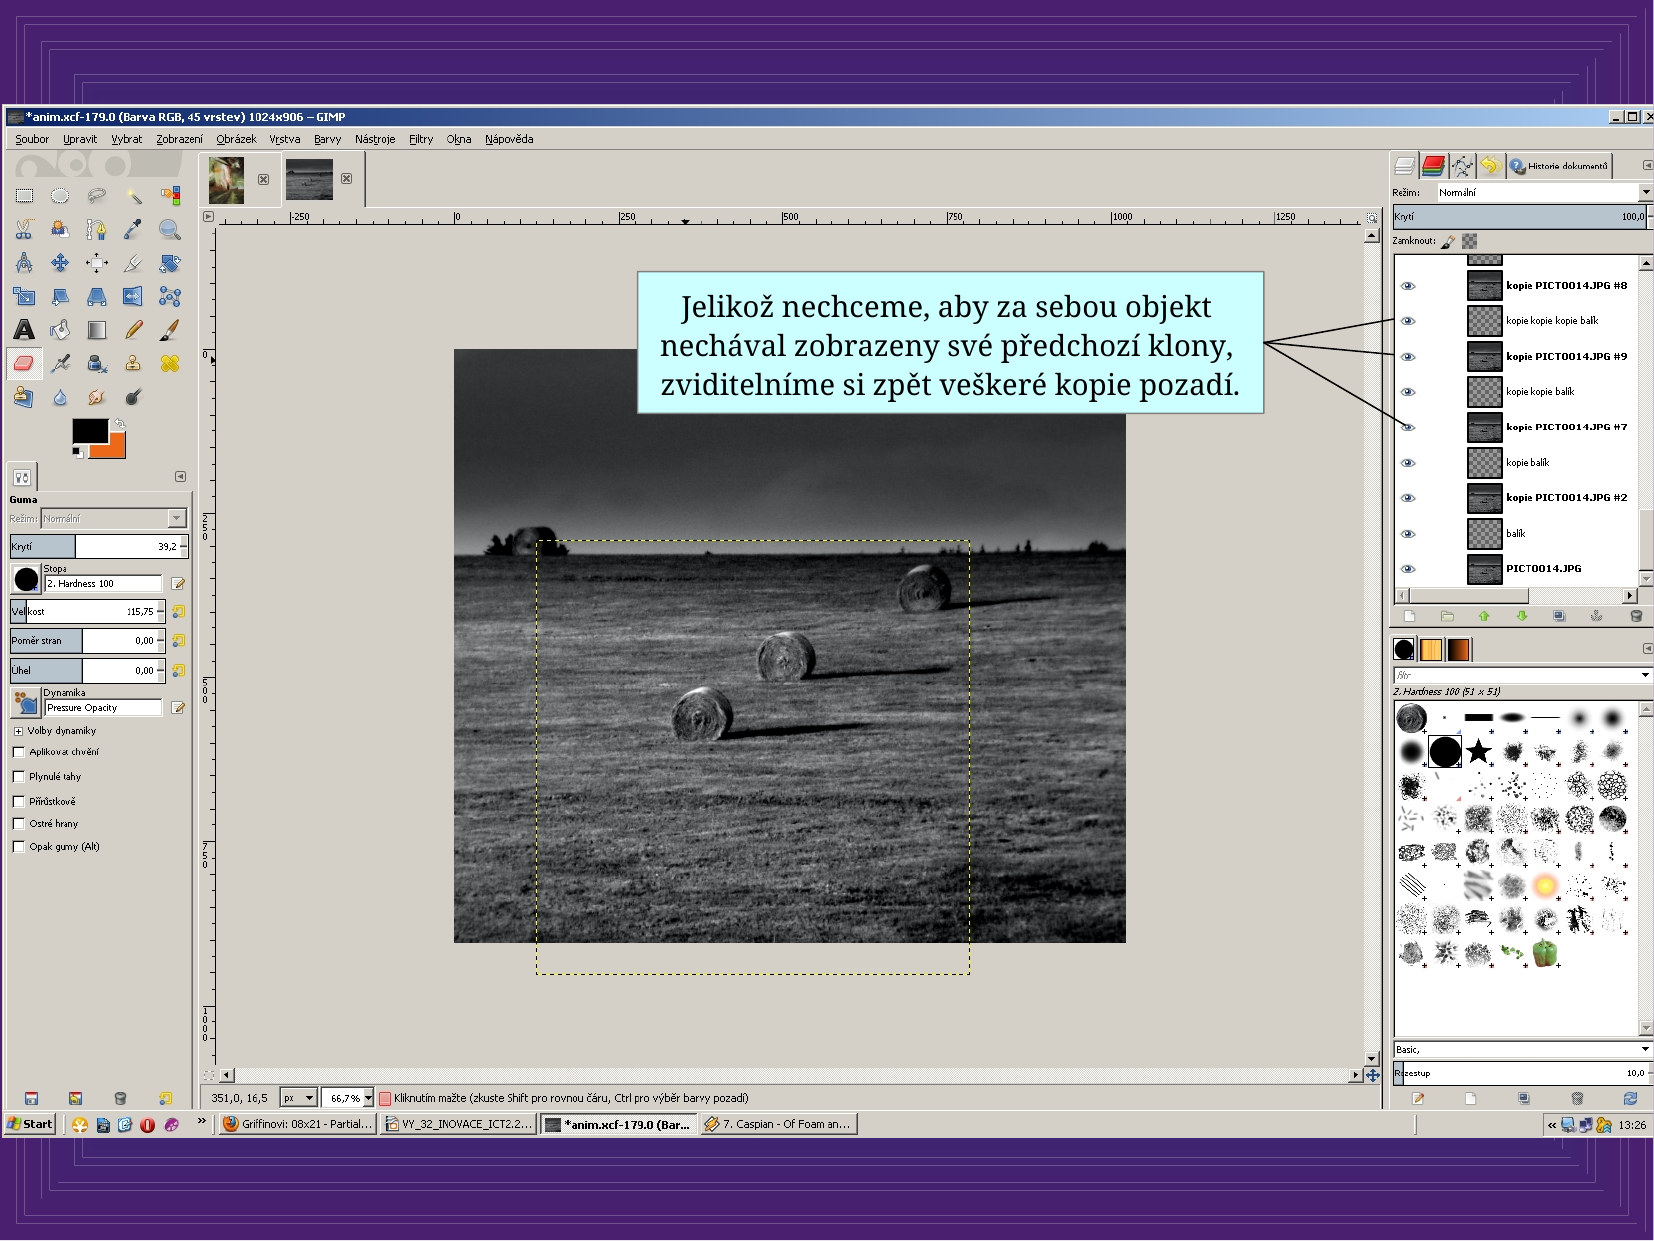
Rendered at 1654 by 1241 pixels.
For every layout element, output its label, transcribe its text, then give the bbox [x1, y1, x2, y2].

picture [2, 104, 1654, 1138]
text_box Jelikož nechceme, aby za sebou objekt nechával zobrazeny své předchozí klony, zviditelníme si zpět veškeré kopie pozadí. [637, 271, 1264, 414]
